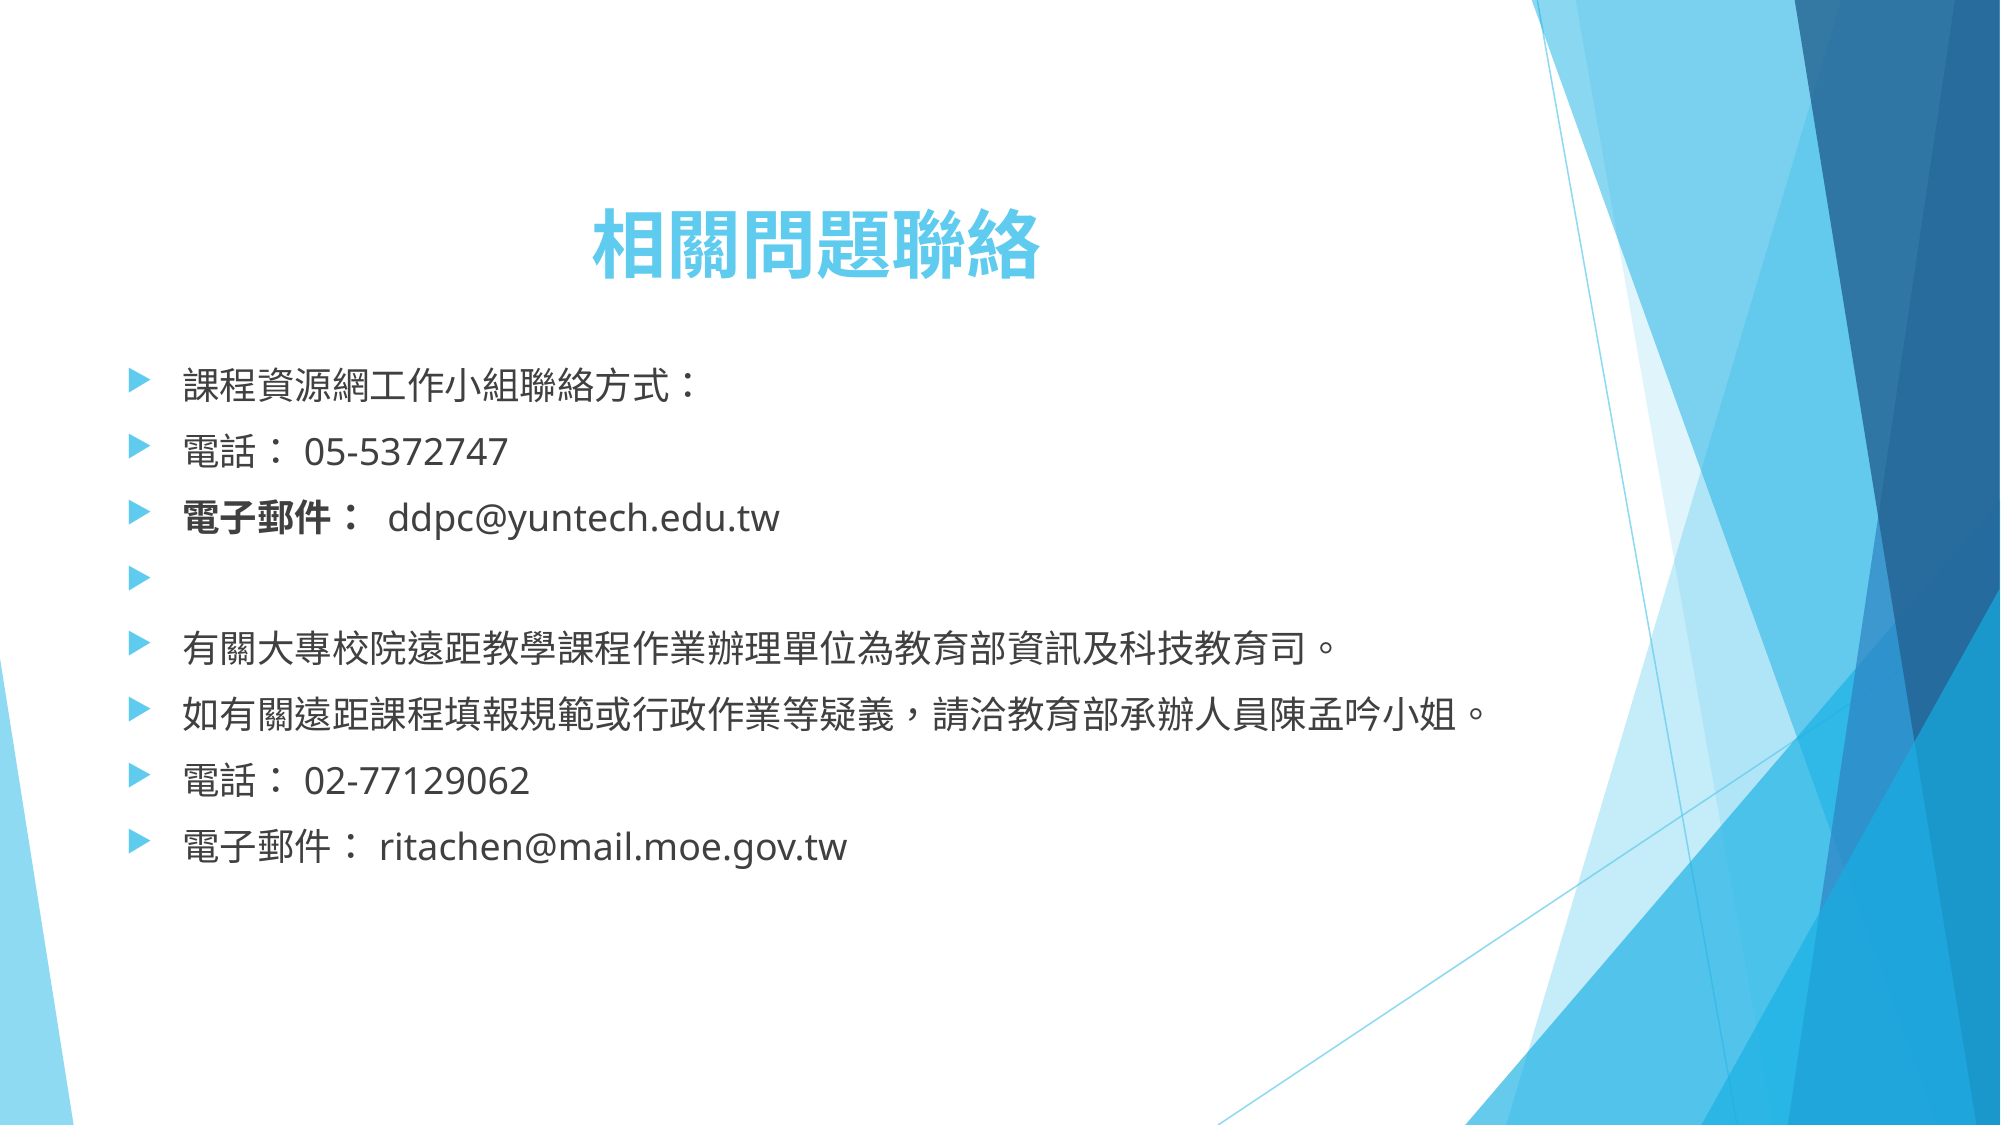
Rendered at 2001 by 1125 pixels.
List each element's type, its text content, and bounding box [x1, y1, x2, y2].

list 課程資源網工作小組聯絡方式： 電話：05-5372747 電子郵件： ddpc@yuntech.edu.tw 有關大專校院遠距教學課程作業辦理單位為教育部資訊及科技教育司。 如有關遠距課程填報規範或行政作業等疑義，請洽教育部承辦人員陳孟吟小姐。 電話：02-77129062 電子郵件：ritachen@mail.moe.gov.tw [111, 354, 1522, 992]
title 相關問題聯絡 [111, 99, 1522, 317]
